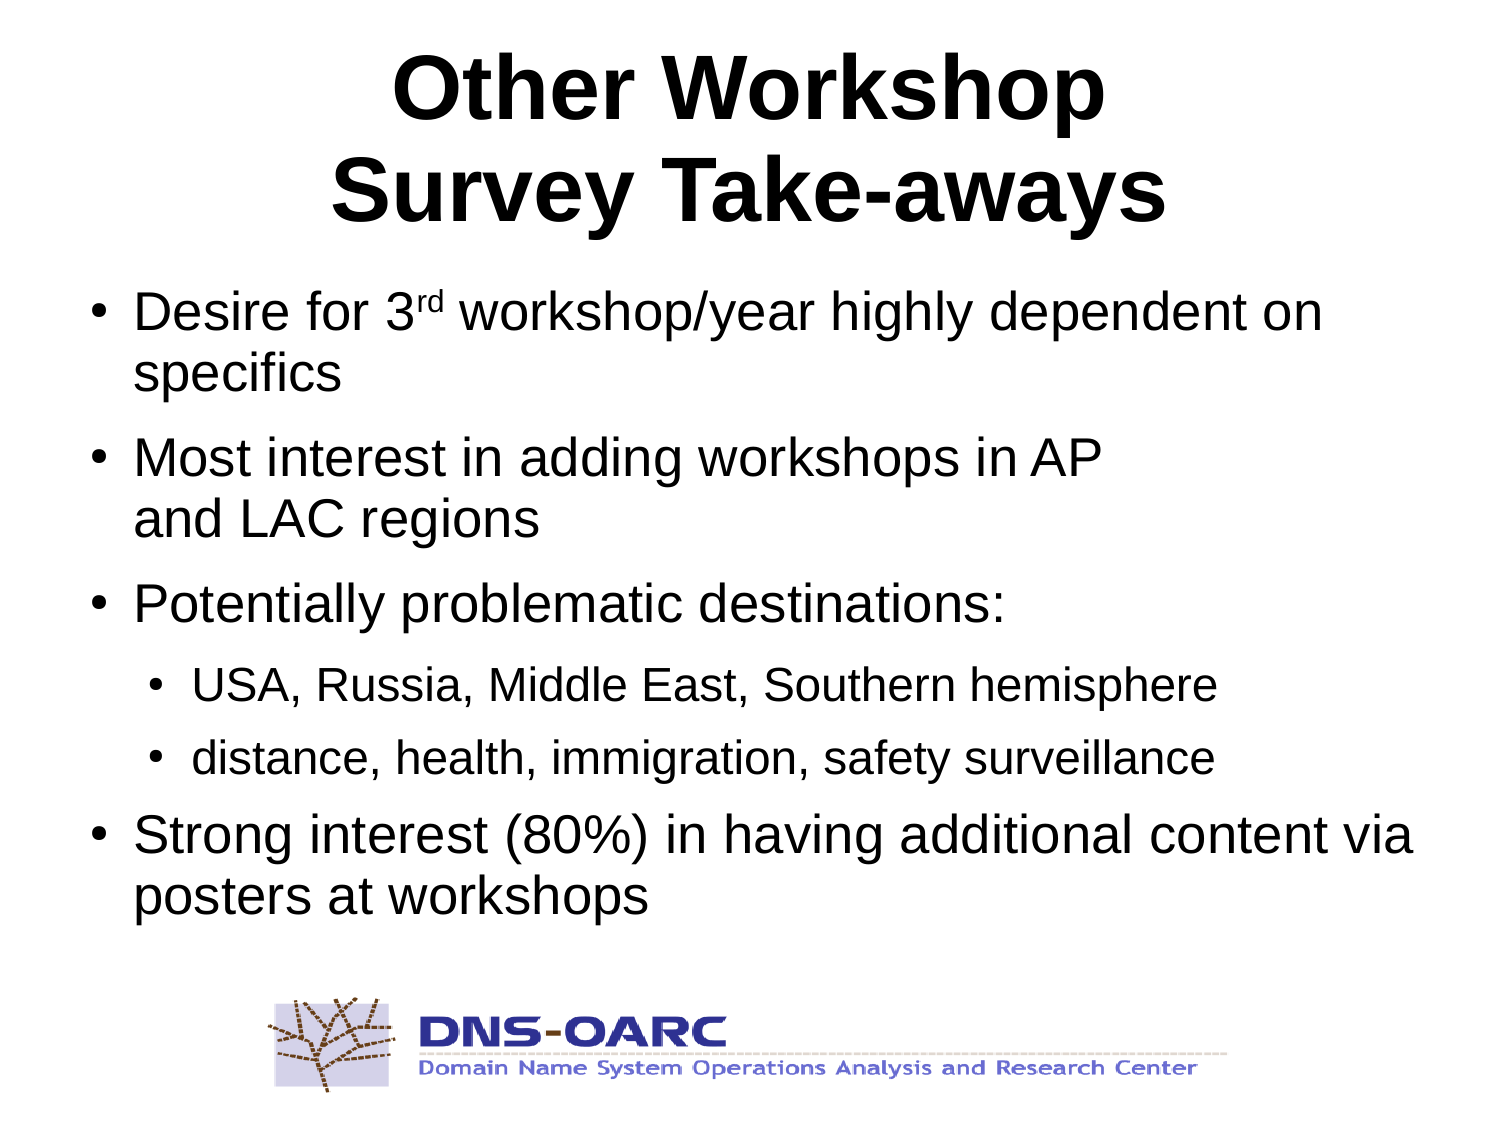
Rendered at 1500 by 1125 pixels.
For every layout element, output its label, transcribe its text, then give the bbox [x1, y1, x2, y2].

title Other Workshop Survey Take-aways [75, 36, 1425, 242]
list Desire for 3rd workshop/year highly dependent on specifics Most interest in adding workshops in AP and LAC regions Potentially problematic destinations: USA, Russia, Middle East, Southern hemisphere distance, health, immigration, safety surveillance Strong interest (80%) in having additional content via posters at workshops [75, 280, 1425, 934]
picture [214, 991, 1259, 1099]
